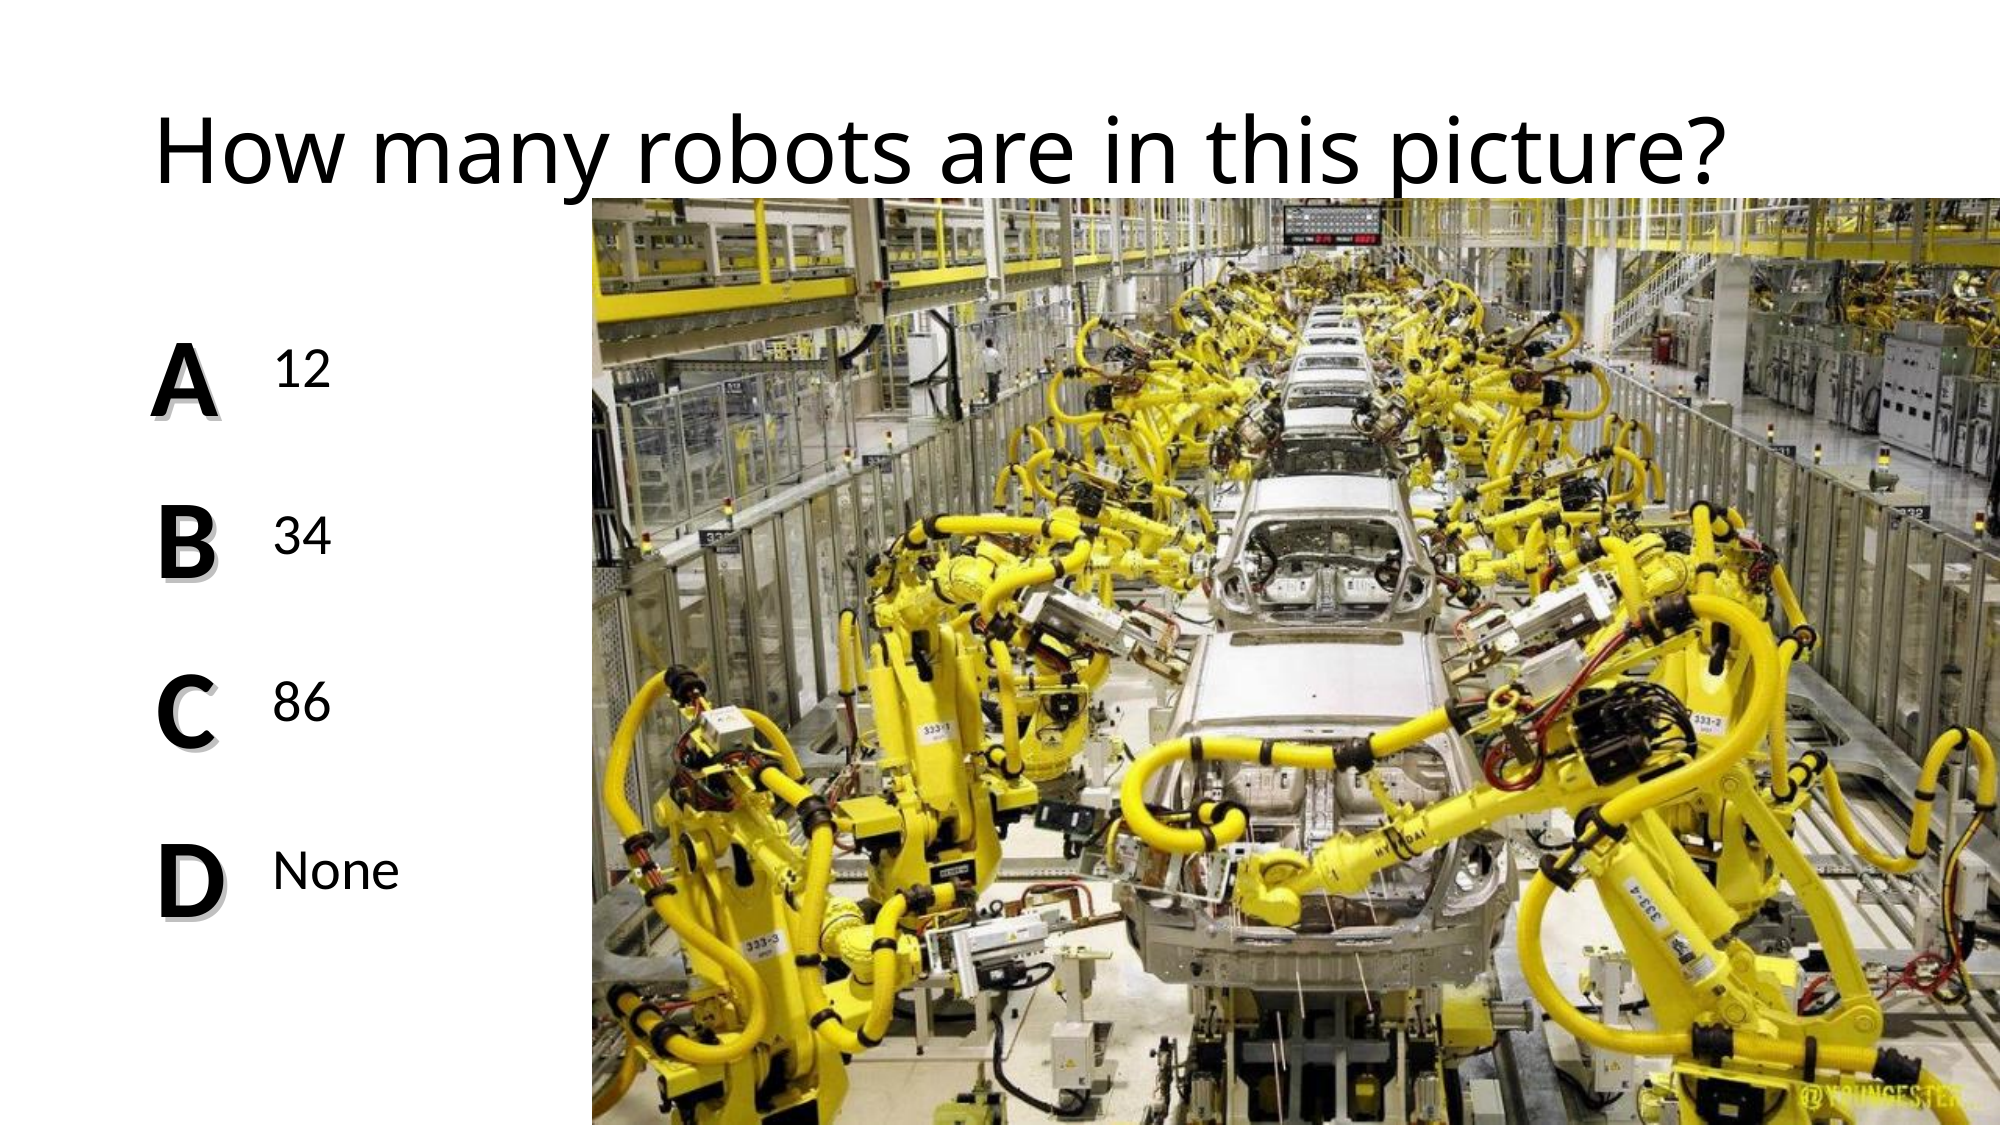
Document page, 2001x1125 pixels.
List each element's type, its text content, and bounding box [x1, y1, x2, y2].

title How many robots are in this picture? [137, 59, 1785, 248]
picture [592, 198, 2000, 1125]
list 12 34 86 None [257, 329, 569, 1044]
text_box A [135, 297, 233, 447]
text_box D [140, 798, 241, 948]
text_box B [140, 459, 233, 609]
text_box C [142, 628, 232, 778]
